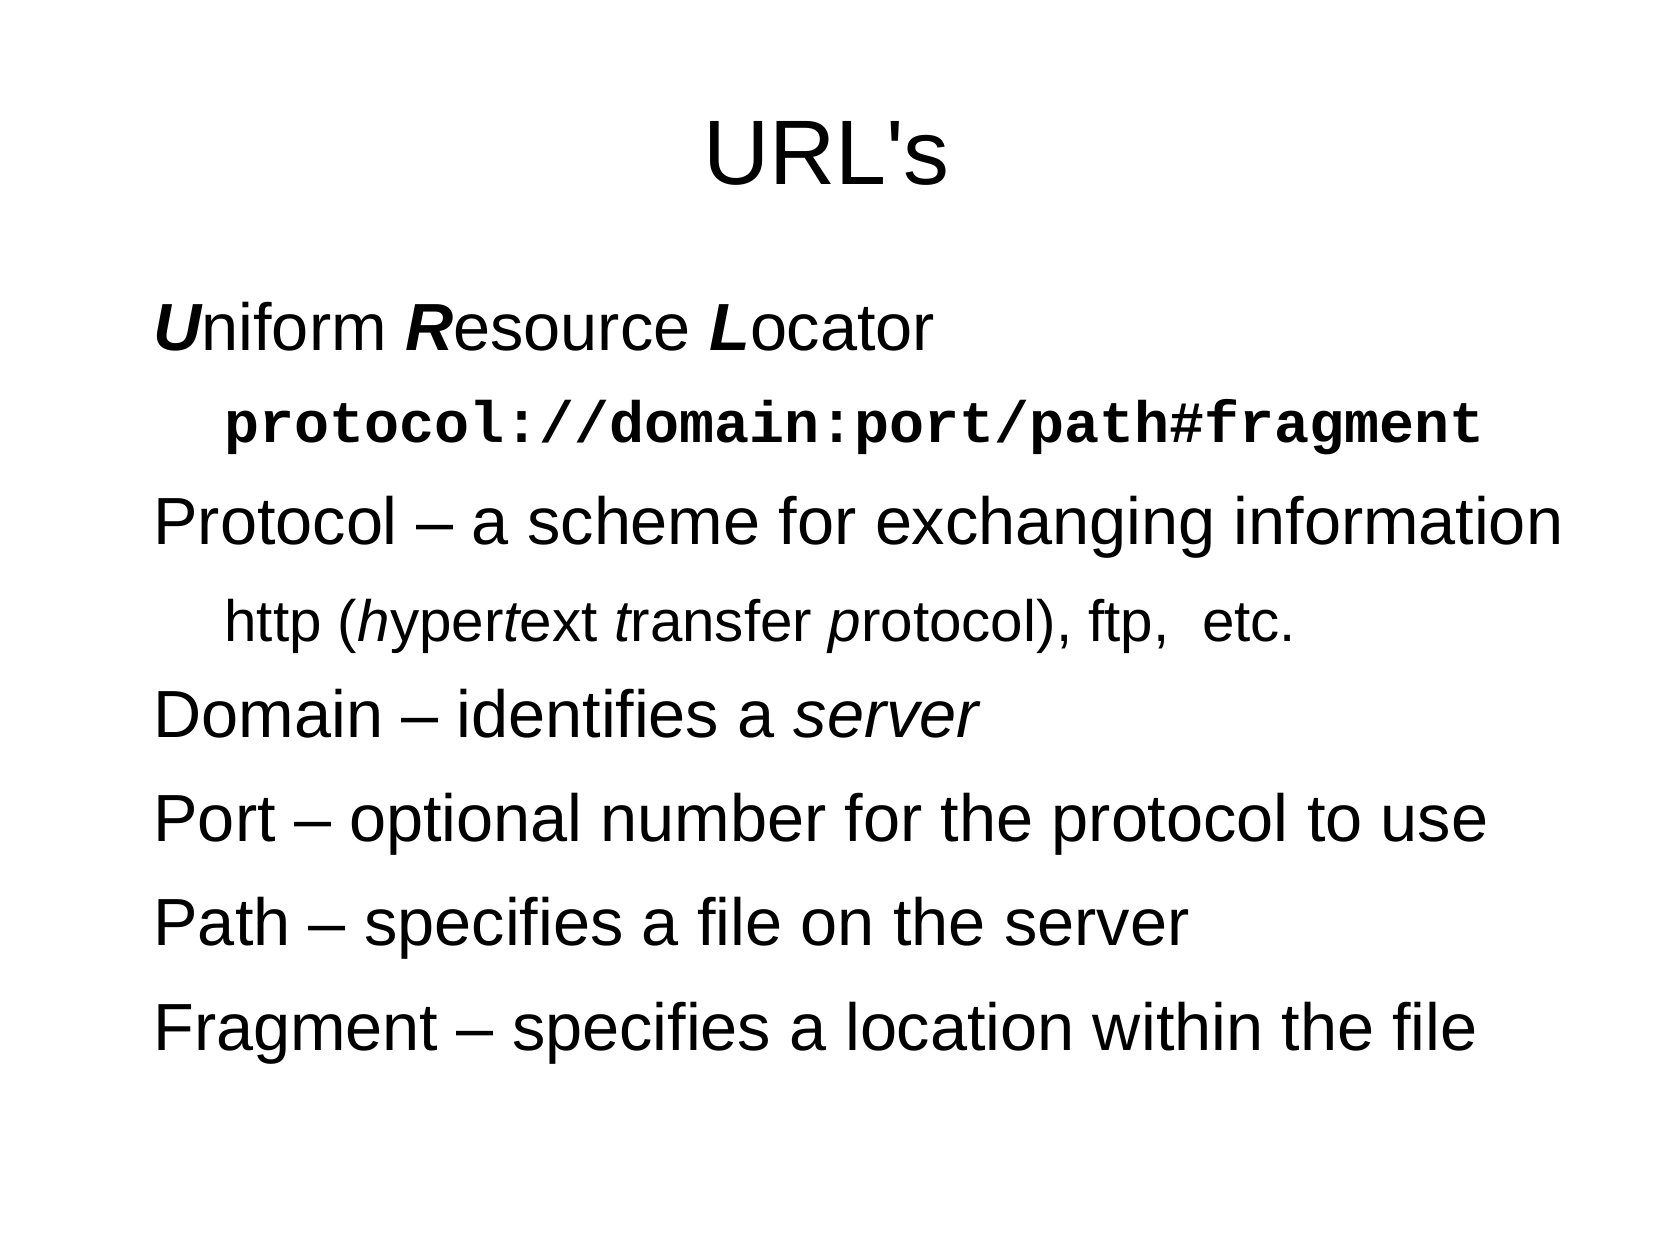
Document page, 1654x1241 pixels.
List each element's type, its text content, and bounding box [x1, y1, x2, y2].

title URL's [82, 49, 1571, 257]
list Uniform Resource Locator protocol://domain:port/path#fragment Protocol – a scheme for exchanging information http (hypertext transfer protocol), ftp, etc. Domain – identifies a server Port – optional number for the protocol to use Path – specifies a file on the server Fragment – specifies a location within the file [82, 290, 1571, 1109]
